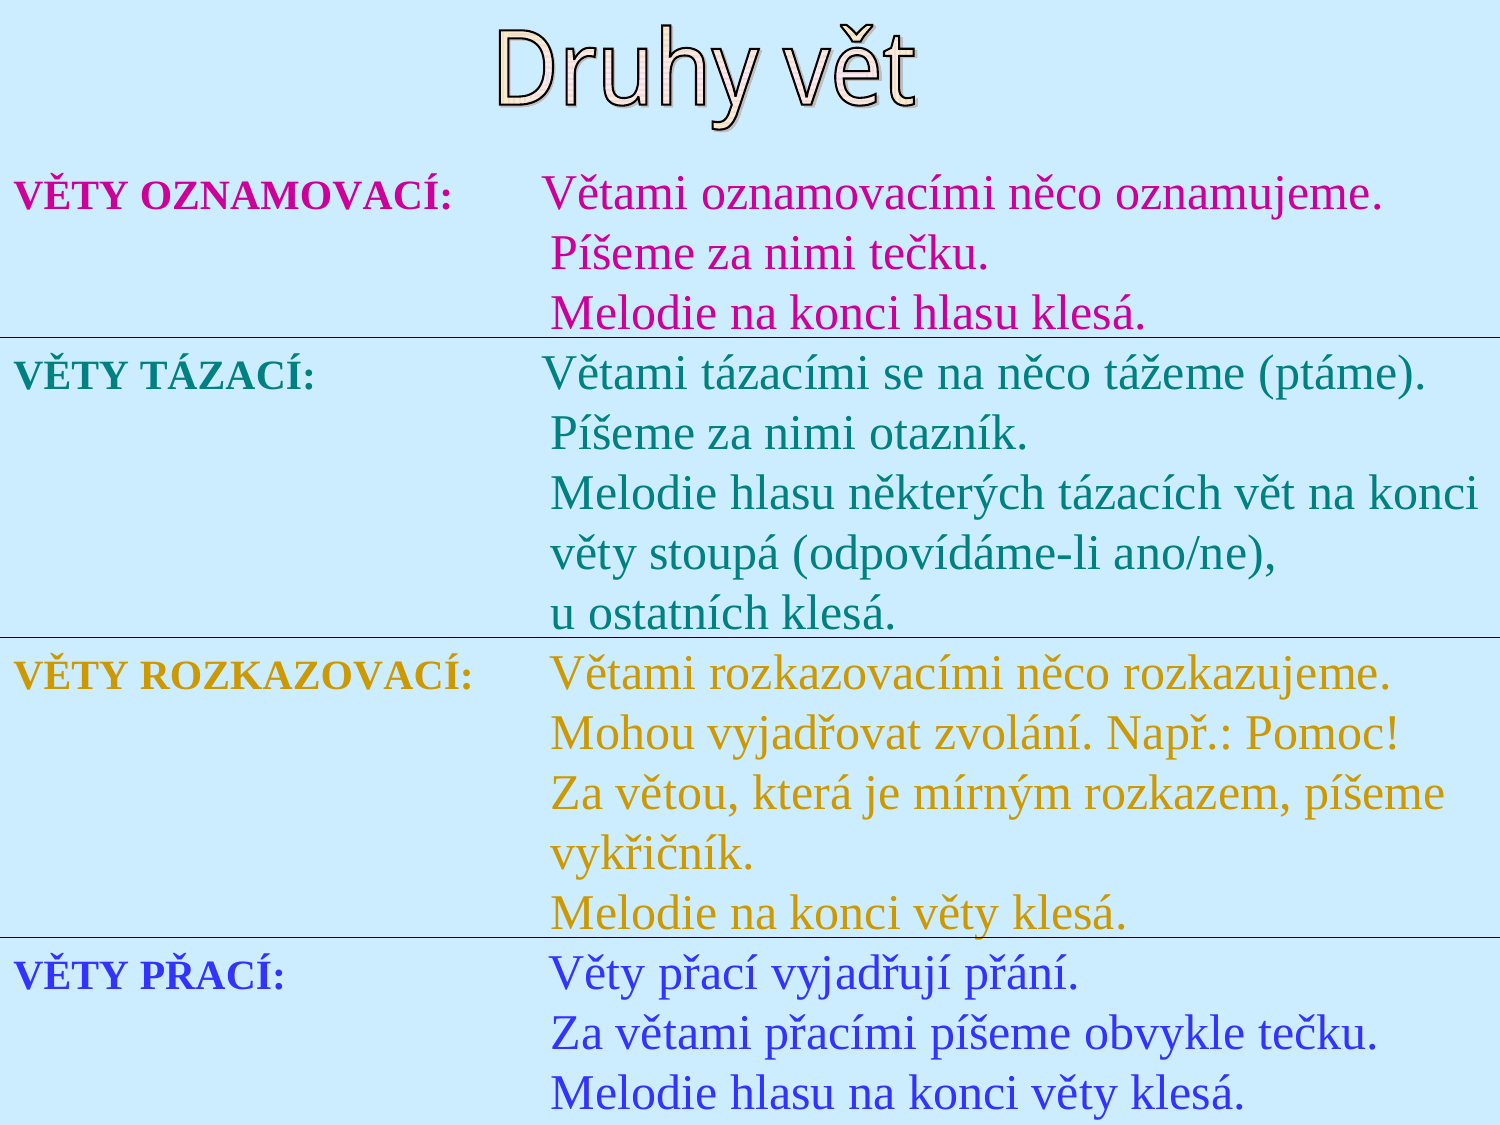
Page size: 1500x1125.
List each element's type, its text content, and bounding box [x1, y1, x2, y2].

text_box Druhy vět [711, 48, 759, 130]
text_box Druhy vět [783, 48, 831, 105]
text_box VĚTY OZNAMOVACÍ: Větami oznamovacími něco oznamujeme. Píšeme za nimi tečku. Melodie na konci hlasu klesá. VĚTY TÁZACÍ: Větami tázacími se na něco tážeme (ptáme). Píšeme za nimi otazník. Melodie hlasu některých tázacích vět na konci věty stoupá (odpovídáme-li ano/ne), u ostatních klesá. VĚTY ROZKAZOVACÍ: Větami rozkazovacími něco rozkazujeme. Mohou vyjadřovat zvolání. Např.: Pomoc! Za větou, která je mírným rozkazem, píšeme vykřičník. Melodie na konci věty klesá. VĚTY PŘACÍ: Věty přací vyjadřují přání. Za větami přacími píšeme obvykle tečku. Melodie hlasu na konci věty klesá. [0, 338, 1496, 637]
text_box VĚTY OZNAMOVACÍ: Větami oznamovacími něco oznamujeme. Píšeme za nimi tečku. Melodie na konci hlasu klesá. VĚTY TÁZACÍ: Větami tázacími se na něco tážeme (ptáme). Píšeme za nimi otazník. Melodie hlasu některých tázacích vět na konci věty stoupá (odpovídáme-li ano/ne), u ostatních klesá. VĚTY ROZKAZOVACÍ: Větami rozkazovacími něco rozkazujeme. Mohou vyjadřovat zvolání. Např.: Pomoc! Za větou, která je mírným rozkazem, píšeme vykřičník. Melodie na konci věty klesá. VĚTY PŘACÍ: Věty přací vyjadřují přání. Za větami přacími píšeme obvykle tečku. Melodie hlasu na konci věty klesá. [0, 151, 1496, 337]
text_box Druhy vět [566, 47, 596, 105]
text_box Druhy vět [604, 48, 647, 106]
text_box VĚTY OZNAMOVACÍ: Větami oznamovacími něco oznamujeme. Píšeme za nimi tečku. Melodie na konci hlasu klesá. VĚTY TÁZACÍ: Větami tázacími se na něco tážeme (ptáme). Píšeme za nimi otazník. Melodie hlasu některých tázacích vět na konci věty stoupá (odpovídáme-li ano/ne), u ostatních klesá. VĚTY ROZKAZOVACÍ: Větami rozkazovacími něco rozkazujeme. Mohou vyjadřovat zvolání. Např.: Pomoc! Za větou, která je mírným rozkazem, píšeme vykřičník. Melodie na konci věty klesá. VĚTY PŘACÍ: Věty přací vyjadřují přání. Za větami přacími píšeme obvykle tečku. Melodie hlasu na konci věty klesá. [0, 938, 1496, 1125]
text_box Druhy vět [840, 24, 873, 42]
text_box Druhy vět [883, 36, 914, 106]
text_box Druhy vět [662, 25, 705, 105]
text_box Druhy vět [835, 47, 878, 106]
text_box Druhy vět [499, 30, 554, 105]
text_box VĚTY OZNAMOVACÍ: Větami oznamovacími něco oznamujeme. Píšeme za nimi tečku. Melodie na konci hlasu klesá. VĚTY TÁZACÍ: Větami tázacími se na něco tážeme (ptáme). Píšeme za nimi otazník. Melodie hlasu některých tázacích vět na konci věty stoupá (odpovídáme-li ano/ne), u ostatních klesá. VĚTY ROZKAZOVACÍ: Větami rozkazovacími něco rozkazujeme. Mohou vyjadřovat zvolání. Např.: Pomoc! Za větou, která je mírným rozkazem, píšeme vykřičník. Melodie na konci věty klesá. VĚTY PŘACÍ: Věty přací vyjadřují přání. Za větami přacími píšeme obvykle tečku. Melodie hlasu na konci věty klesá. [0, 638, 1496, 937]
